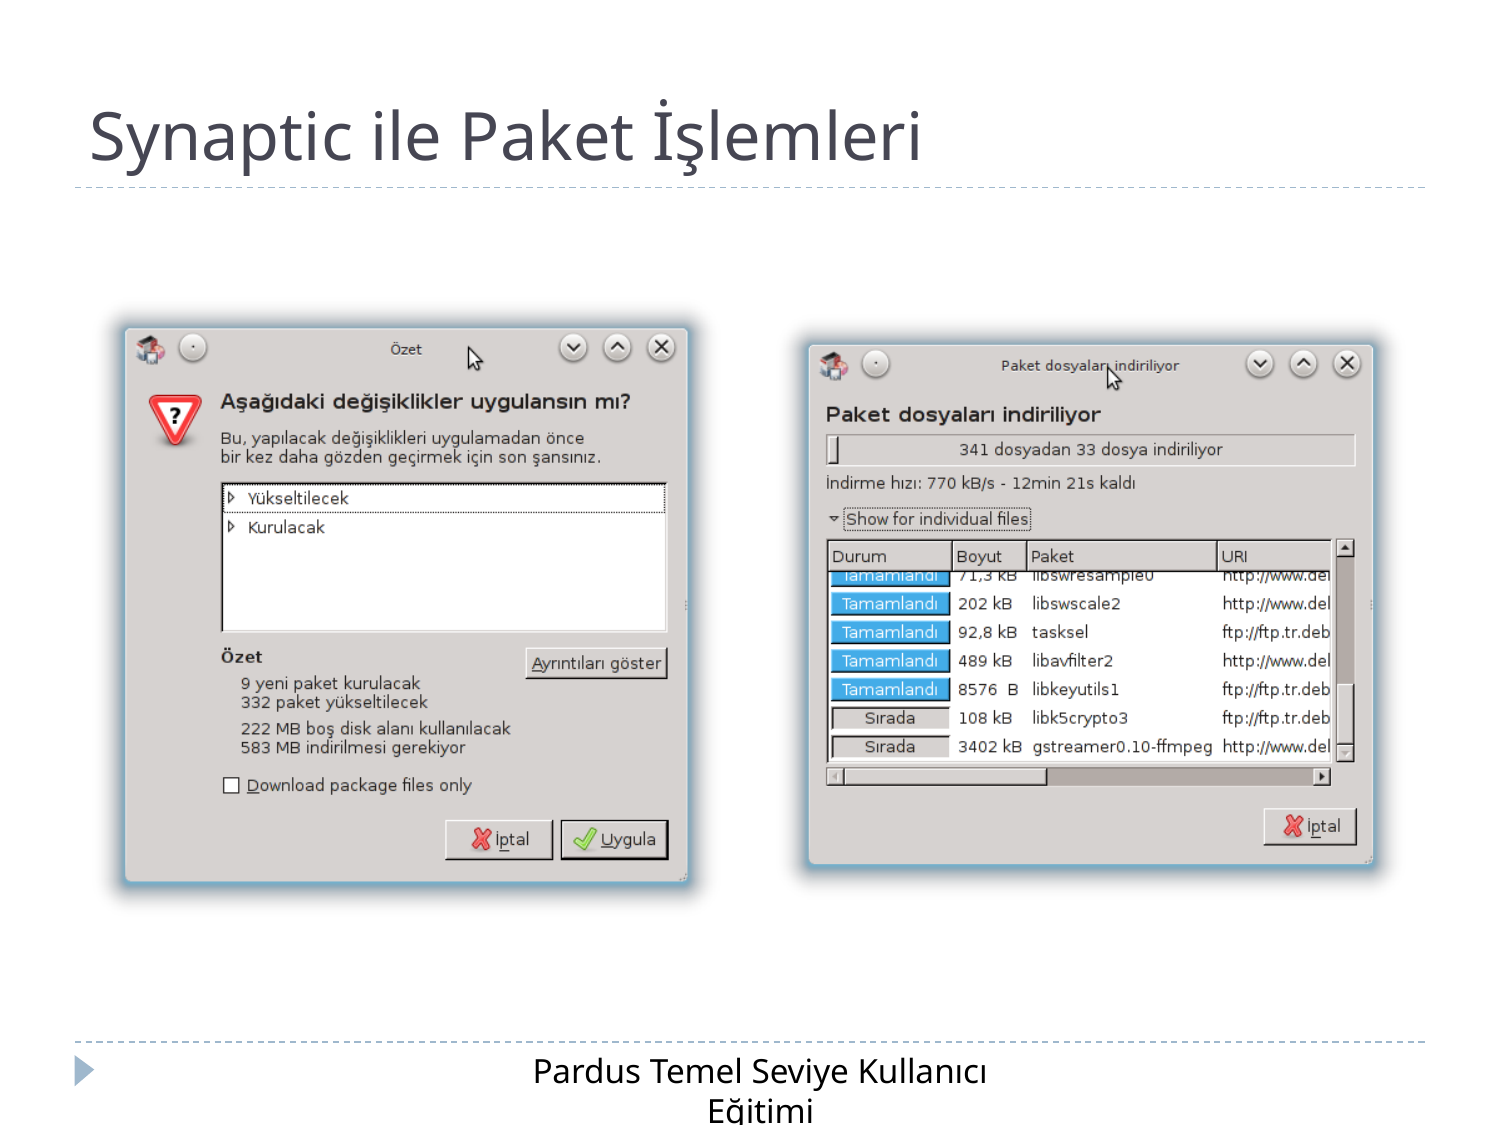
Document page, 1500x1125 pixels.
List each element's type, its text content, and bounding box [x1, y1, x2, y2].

picture [759, 295, 1423, 914]
title Synaptic ile Paket İşlemleri [75, 37, 1425, 188]
picture [75, 278, 738, 932]
